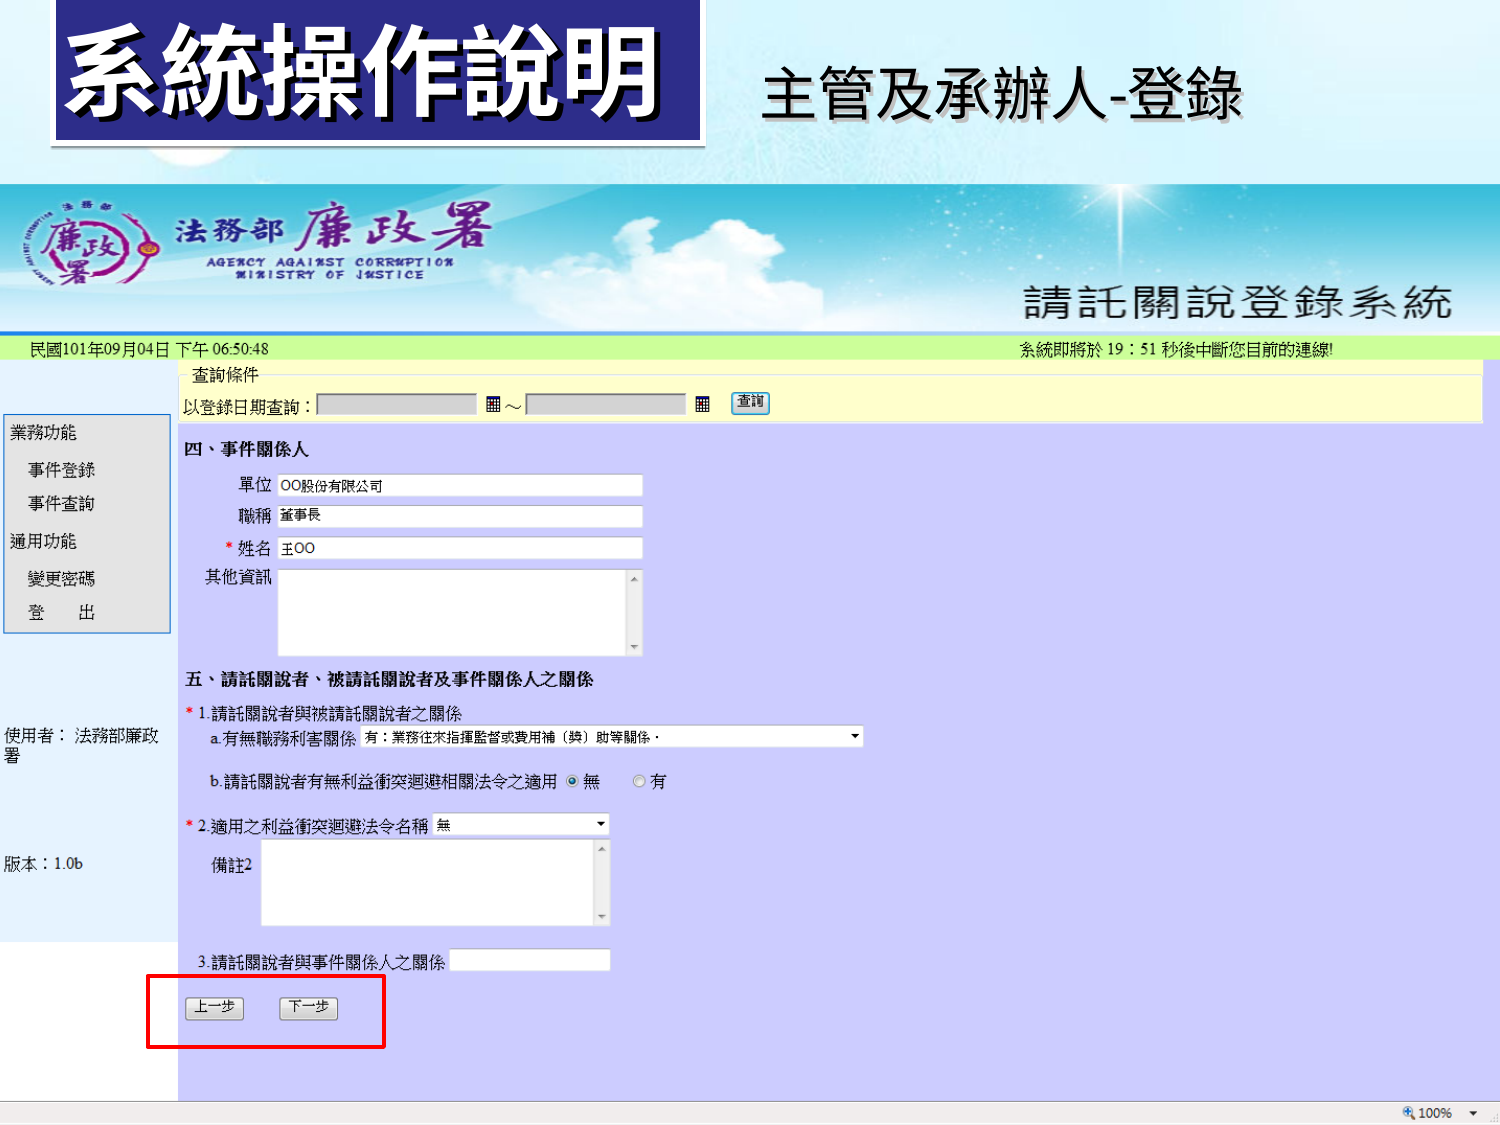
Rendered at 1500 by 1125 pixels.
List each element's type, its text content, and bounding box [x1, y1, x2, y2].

text_box 主管及承辦人-登錄 [751, 42, 1252, 213]
picture [0, 0, 1500, 1125]
title 系統操作說明 [53, 0, 703, 144]
